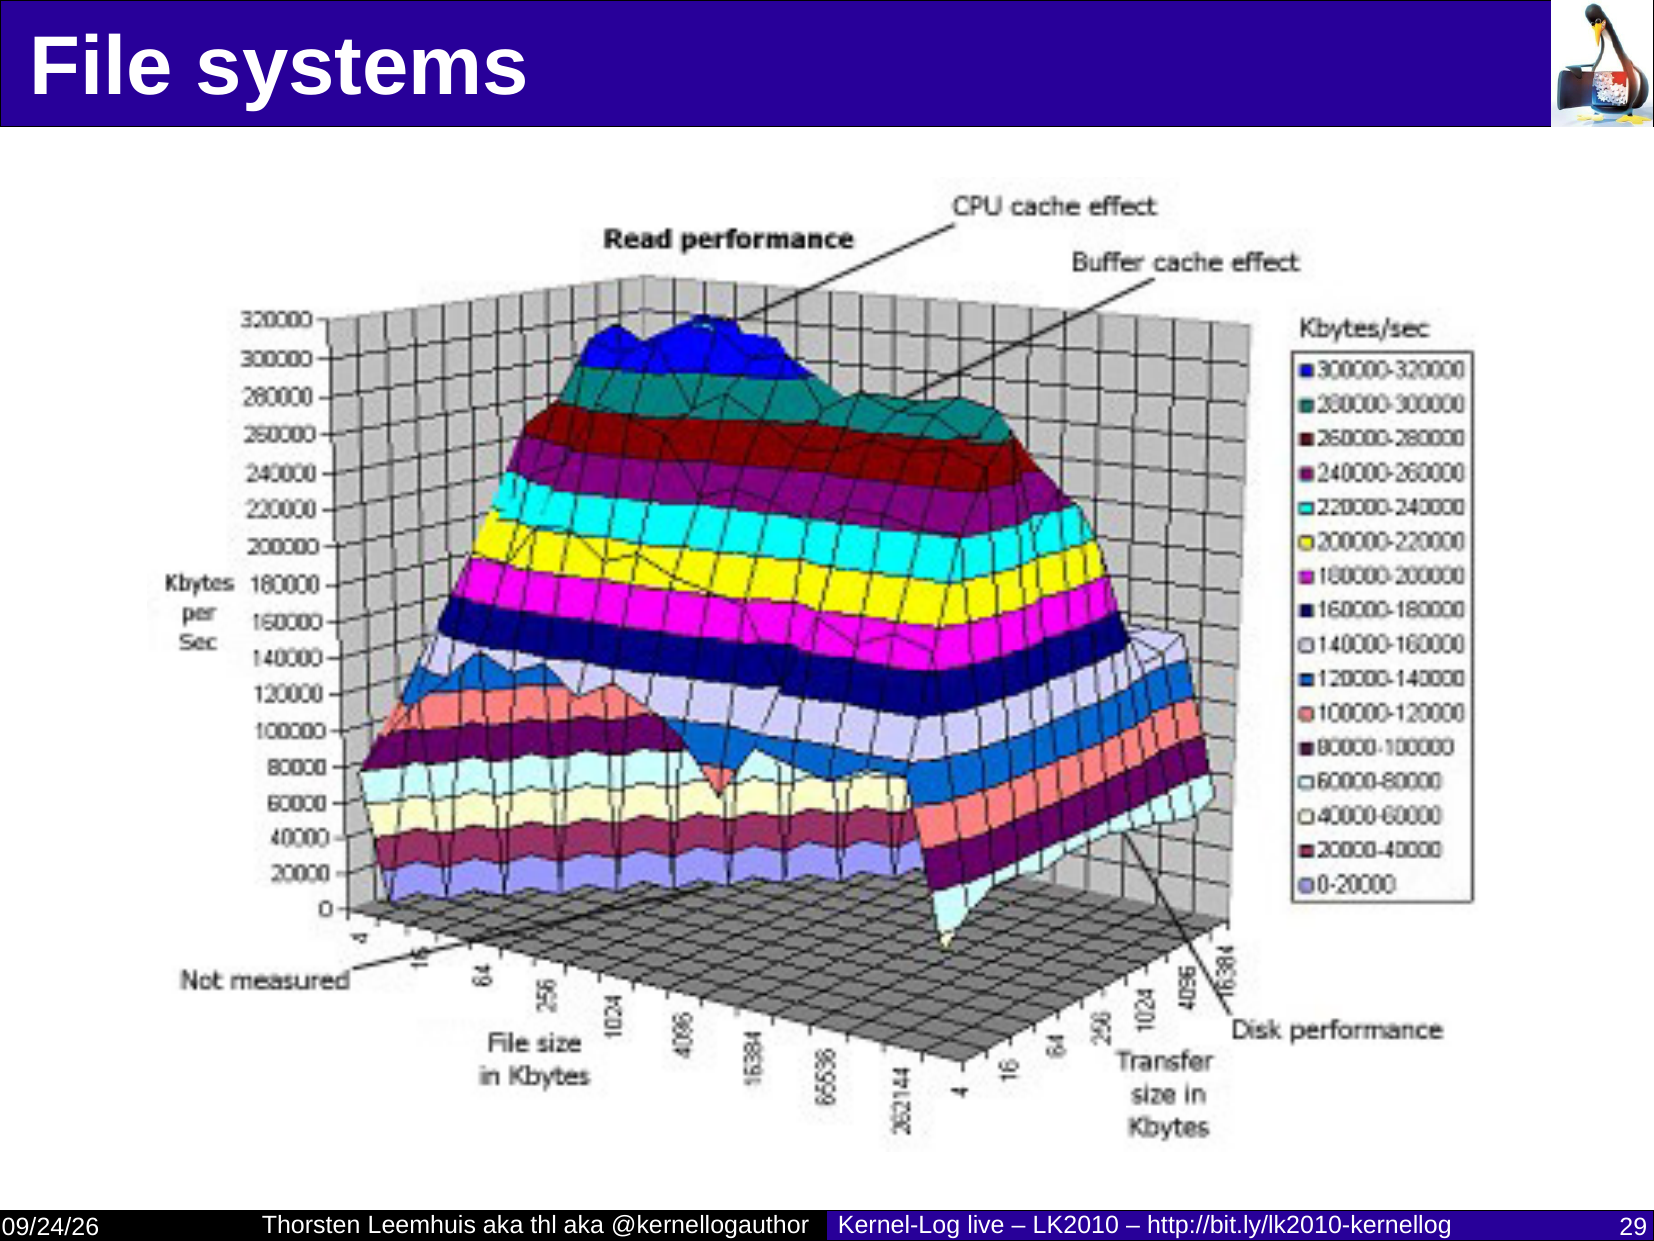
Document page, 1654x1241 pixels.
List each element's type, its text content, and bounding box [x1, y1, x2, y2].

title File systems [29, 19, 1535, 113]
picture [1551, 0, 1653, 127]
picture [147, 177, 1506, 1152]
